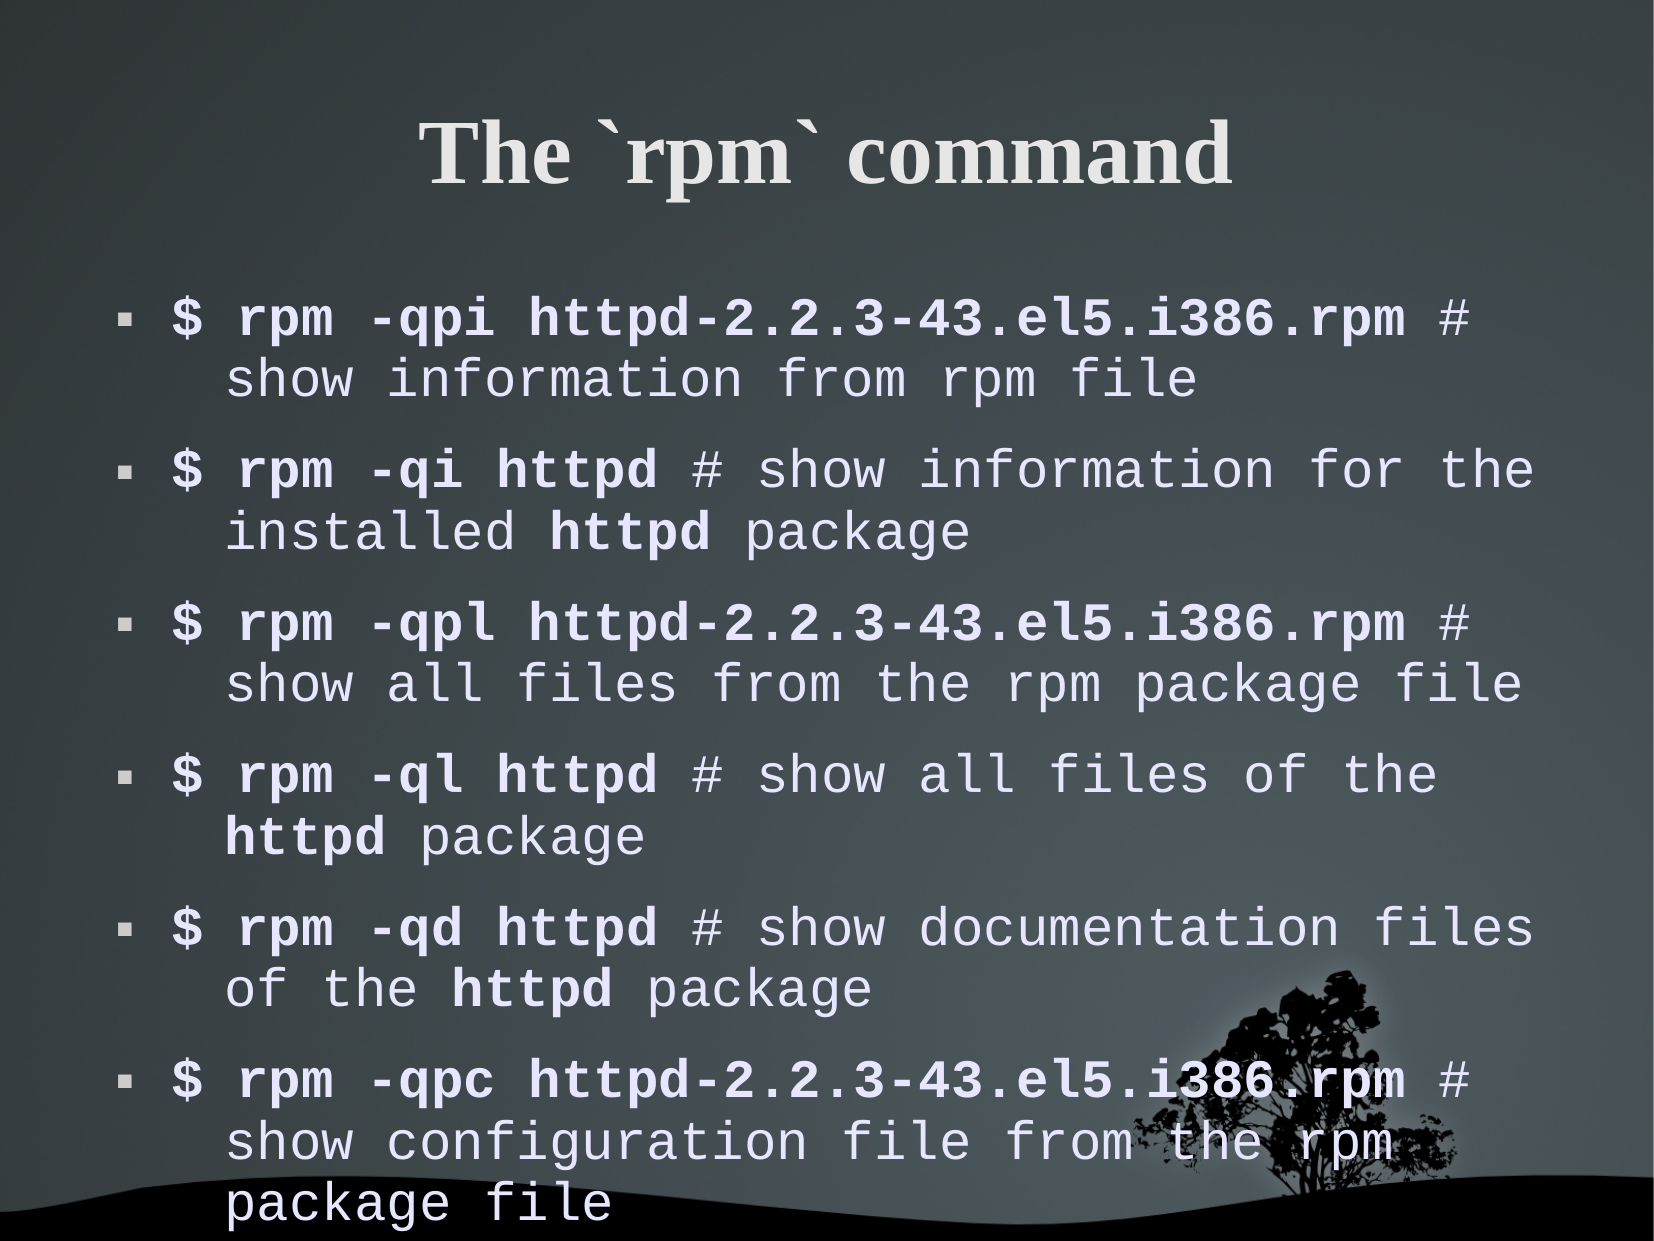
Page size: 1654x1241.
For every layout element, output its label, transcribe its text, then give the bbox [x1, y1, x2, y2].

title The `rpm` command [82, 49, 1572, 257]
list $ rpm -qpi httpd-2.2.3-43.el5.i386.rpm # show information from rpm file $ rpm -qi httpd # show information for the installed httpd package $ rpm -qpl httpd-2.2.3-43.el5.i386.rpm # show all files from the rpm package file $ rpm -ql httpd # show all files of the httpd package $ rpm -qd httpd # show documentation files of the httpd package $ rpm -qpc httpd-2.2.3-43.el5.i386.rpm # show configuration file from the rpm package file $ rpm -q httpd # query the httpd package $ rpm -qa # query all installed packages [82, 290, 1571, 1201]
picture [0, 0, 1654, 1241]
